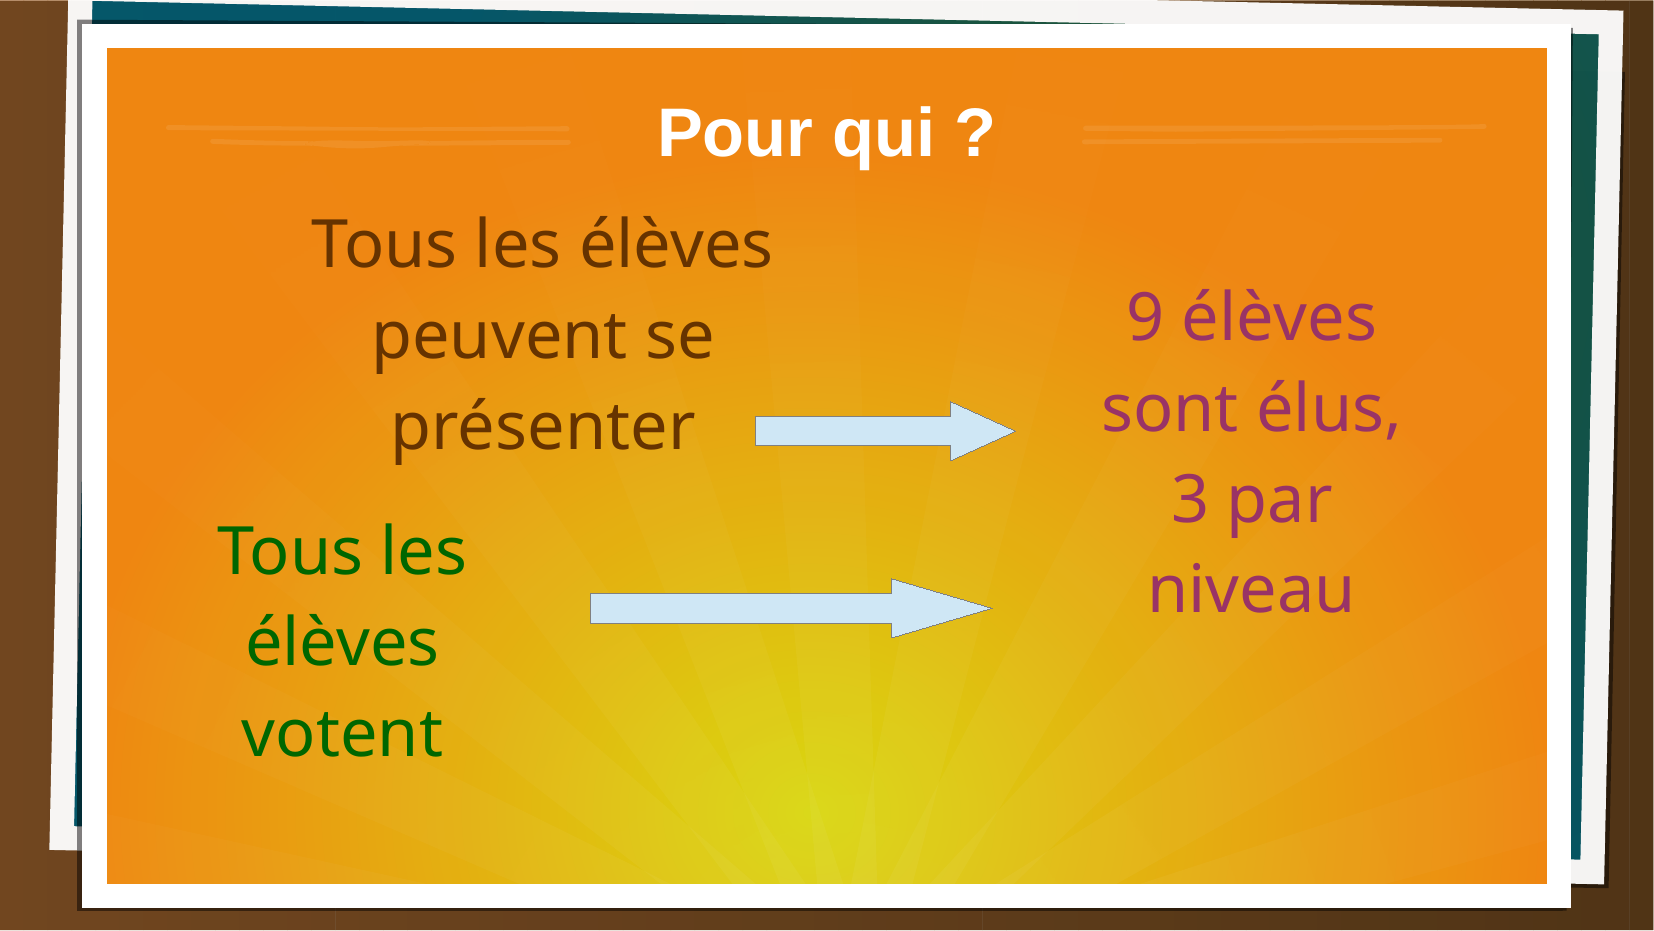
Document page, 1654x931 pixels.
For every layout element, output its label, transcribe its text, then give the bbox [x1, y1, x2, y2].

text_box Tous les élèves votent [165, 496, 520, 790]
text_box 9 élèves sont élus, 3 par niveau [1074, 261, 1430, 649]
title Pour qui ? [566, 59, 1087, 207]
text_box [590, 578, 993, 638]
text_box Tous les élèves peuvent se présenter [248, 188, 839, 483]
text_box [755, 401, 1016, 461]
